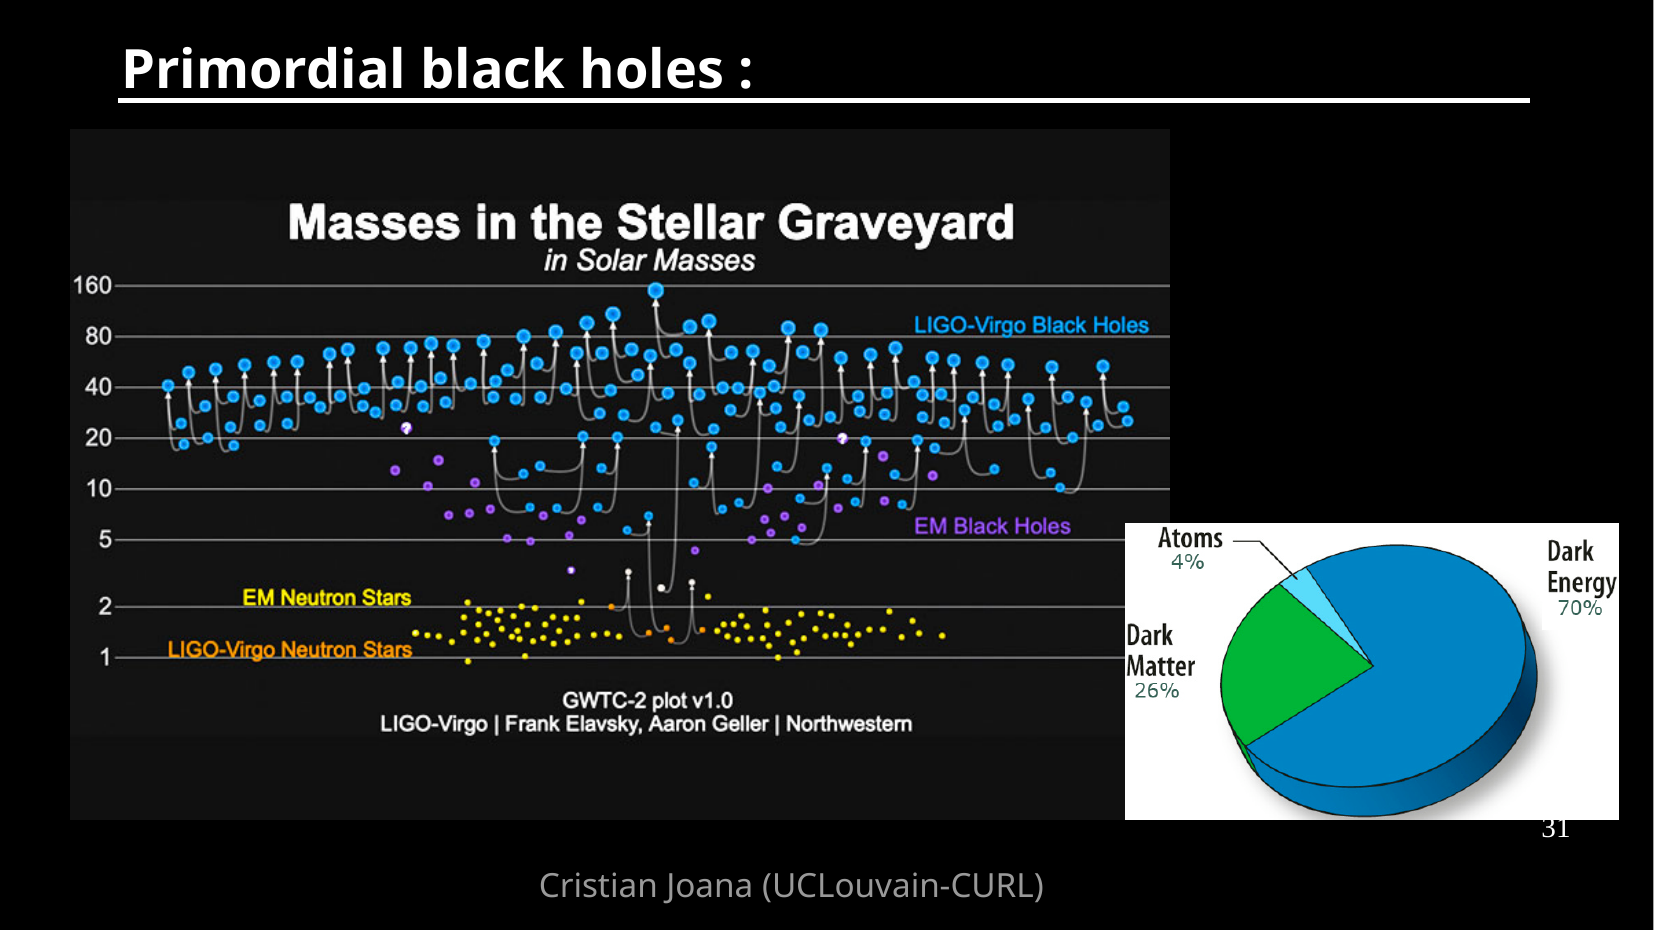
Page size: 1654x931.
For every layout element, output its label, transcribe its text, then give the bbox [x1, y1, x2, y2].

text_box Primordial black holes : [0, 23, 1654, 107]
text_box Cristian Joana (UCLouvain-CURL) [443, 854, 1141, 907]
picture [70, 129, 1619, 820]
